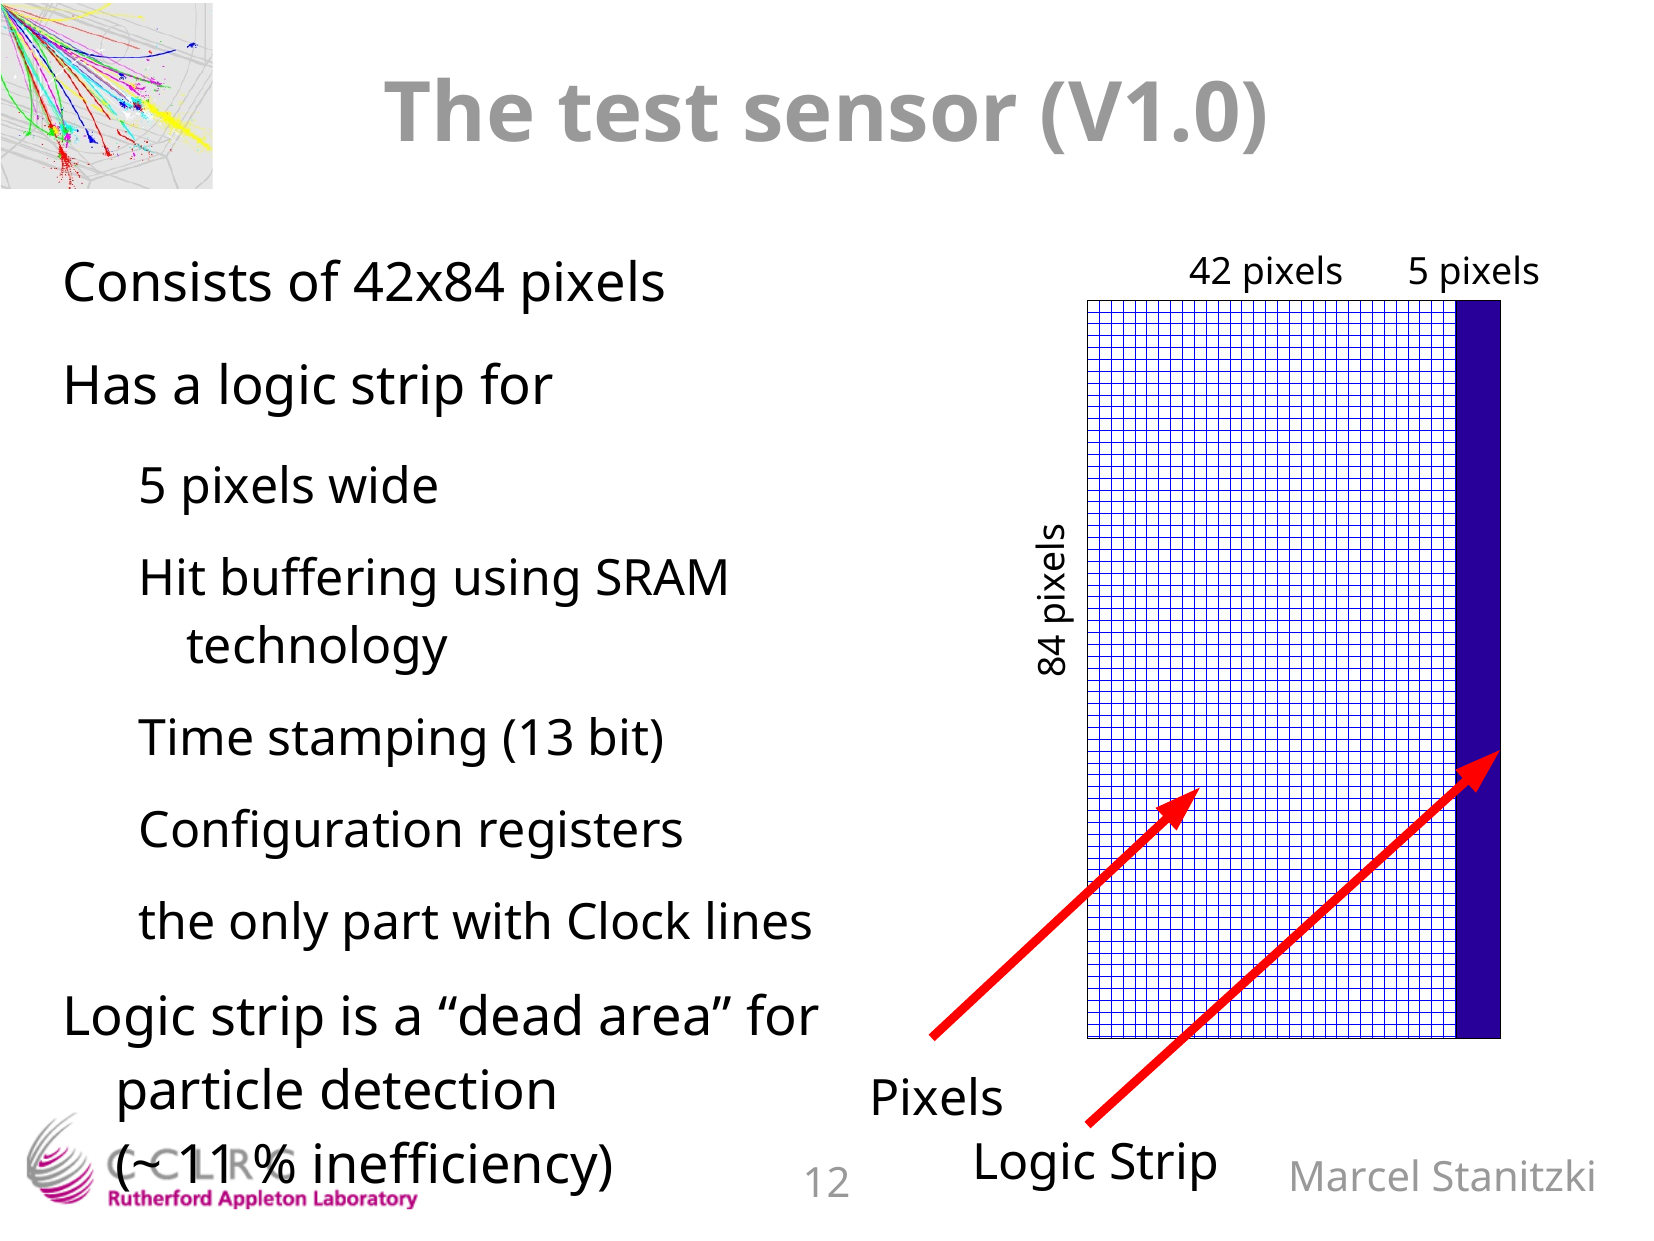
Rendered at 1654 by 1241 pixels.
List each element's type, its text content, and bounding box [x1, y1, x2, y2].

picture [0, 3, 213, 189]
text_box [1087, 300, 1501, 1039]
text_box 5 pixels [1392, 236, 1565, 298]
text_box 42 pixels [1174, 236, 1370, 298]
text_box Pixels [854, 1054, 1025, 1130]
list Consists of 42x84 pixels Has a logic strip for 5 pixels wide Hit buffering using SRAM technology Time stamping (13 bit) Configuration registers the only part with Clock lines Logic strip is a “dead area” for particle detection (~ 11 % inefficiency) [44, 242, 965, 1115]
picture [418, 1146, 426, 1154]
text_box 84 pixels [1016, 497, 1079, 693]
picture [19, 1110, 426, 1212]
title The test sensor (V1.0) [203, 5, 1451, 213]
text_box Logic Strip [957, 1119, 1249, 1195]
text_box [1190, 751, 1501, 1039]
